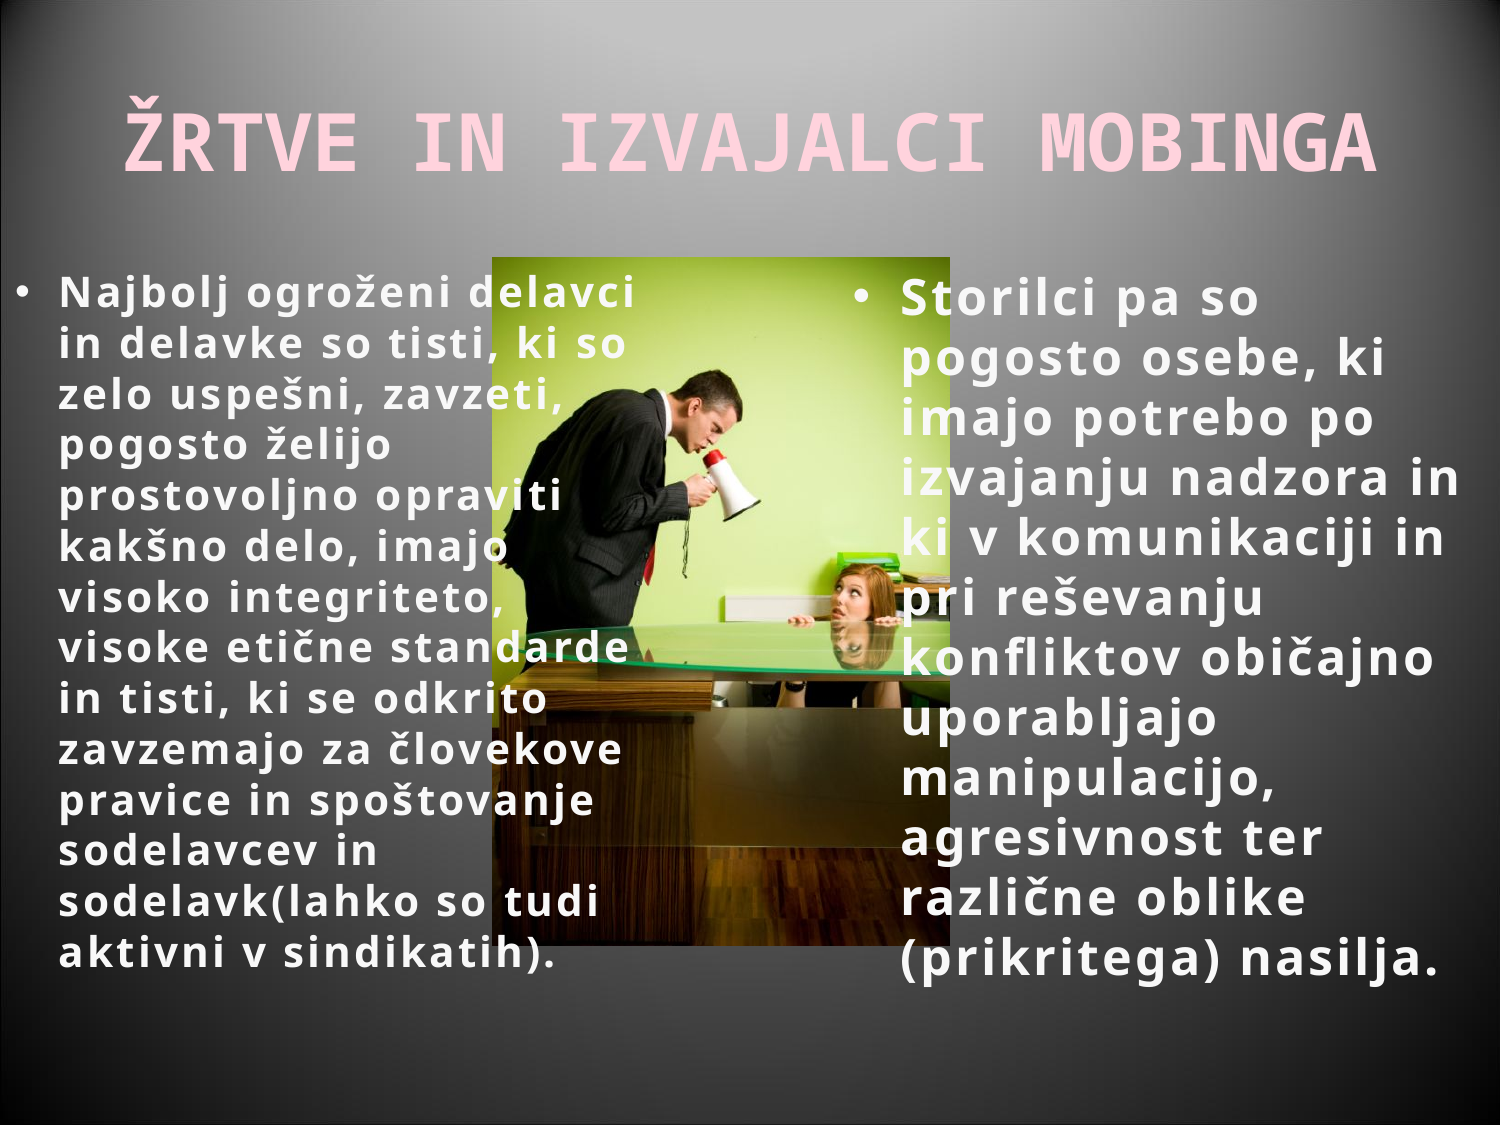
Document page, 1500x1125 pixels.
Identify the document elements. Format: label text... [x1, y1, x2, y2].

list Najbolj ogroženi delavci in delavke so tisti, ki so zelo uspešni, zavzeti, pogosto želijo prostovoljno opraviti kakšno delo, imajo visoko integriteto, visoke etične standarde in tisti, ki se odkrito zavzemajo za človekove pravice in spoštovanje sodelavcev in sodelavk(lahko so tudi aktivni v sindikatih). [0, 257, 663, 1001]
title ŽRTVE IN IZVAJALCI MOBINGA [75, 45, 1425, 233]
list Storilci pa so pogosto osebe, ki imajo potrebo po izvajanju nadzora in ki v komunikaciji in pri reševanju konfliktov običajno uporabljajo manipulacijo, agresivnost ter različne oblike (prikritega) nasilja. [837, 257, 1500, 1001]
picture [0, 0, 1500, 1125]
